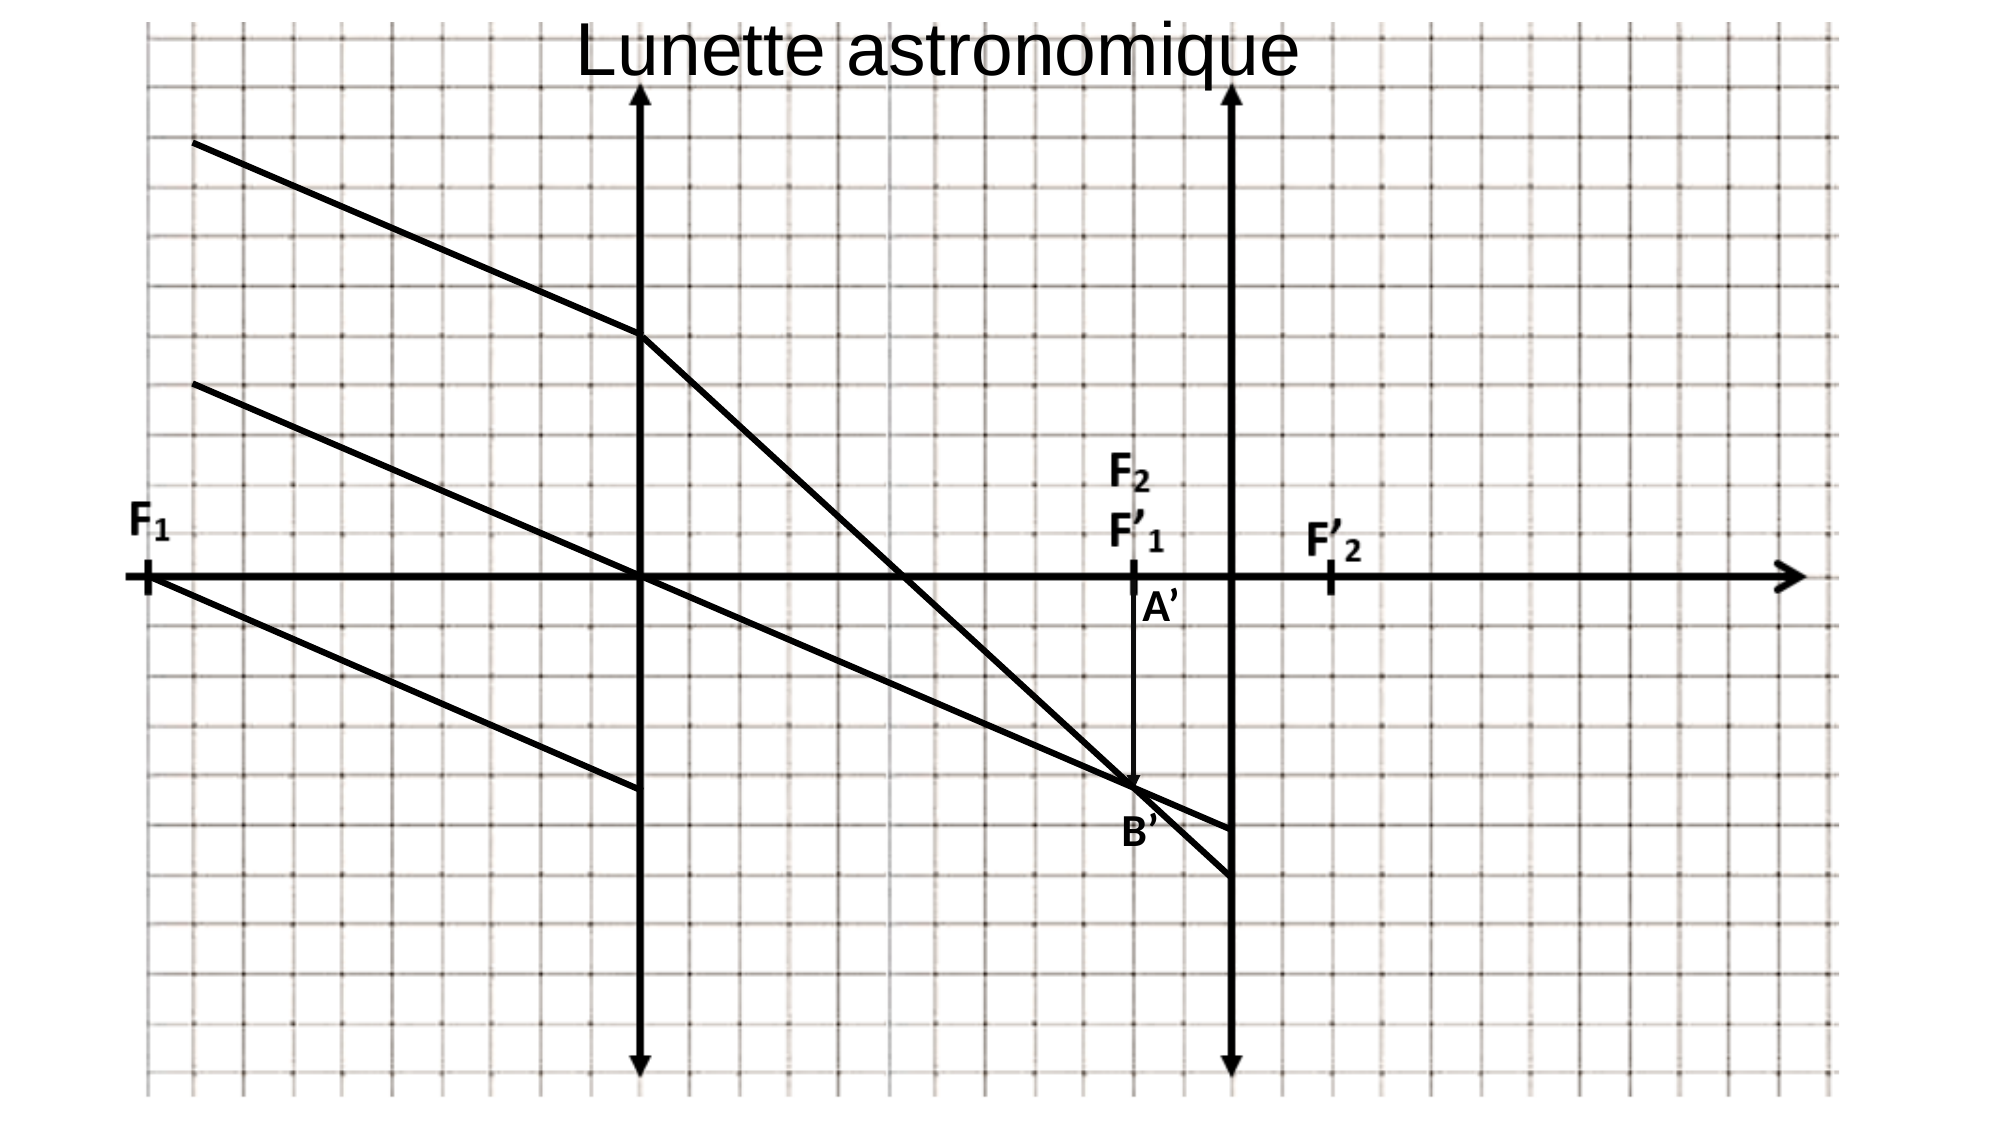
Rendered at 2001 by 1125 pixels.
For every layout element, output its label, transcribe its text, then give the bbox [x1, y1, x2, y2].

text_box B’ [1106, 789, 1188, 874]
text_box Lunette astronomique [561, 0, 1713, 99]
text_box B’ [1141, 789, 1188, 832]
text_box A’ [1127, 564, 1209, 649]
picture [117, 22, 1840, 1098]
